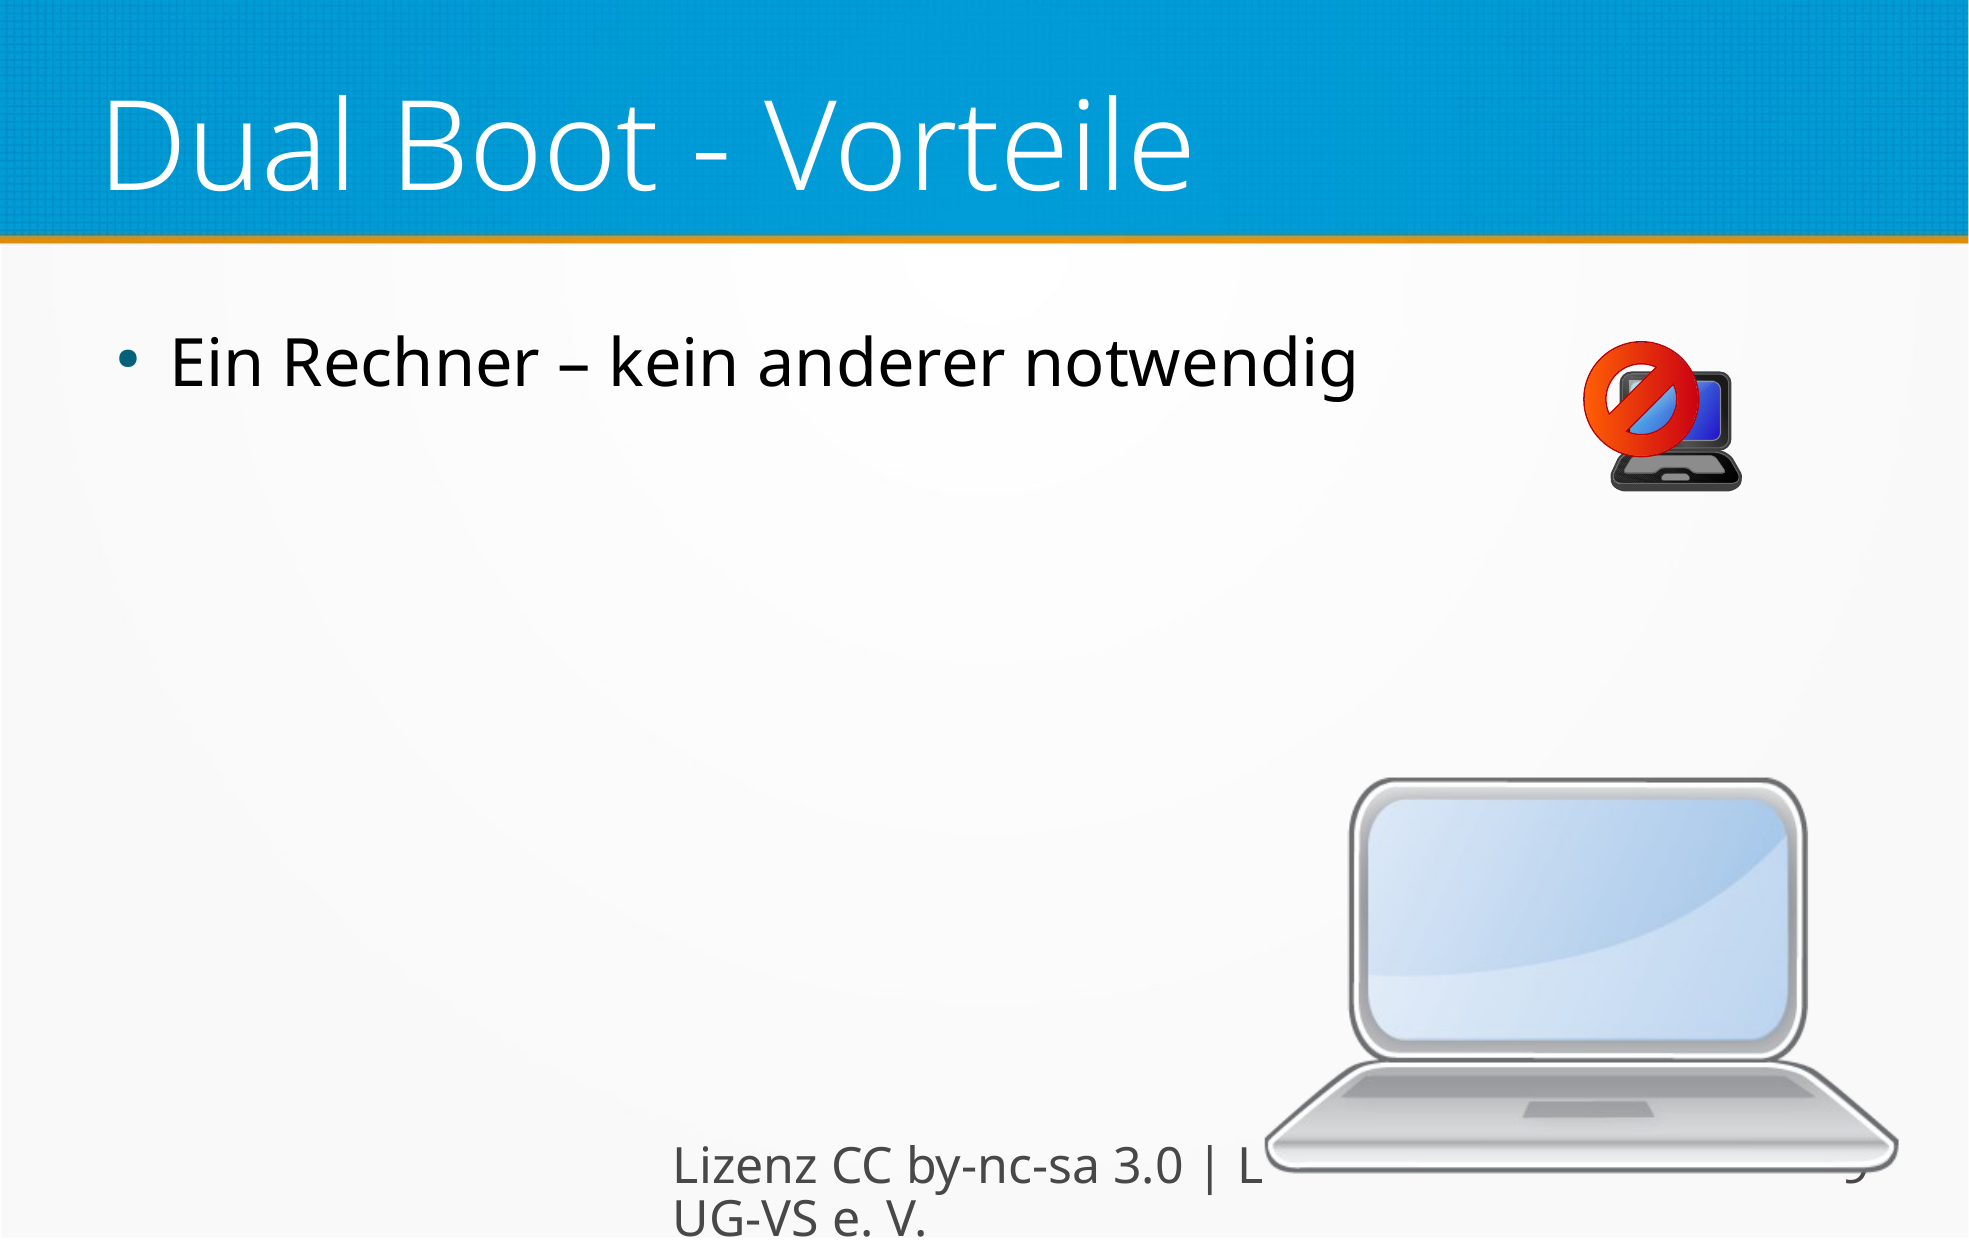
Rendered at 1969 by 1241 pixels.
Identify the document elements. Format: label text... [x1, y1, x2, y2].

picture [0, 233, 1969, 1241]
title Dual Boot - Vorteile [98, 19, 1870, 227]
list Ein Rechner – kein anderer notwendig [98, 315, 1861, 1081]
